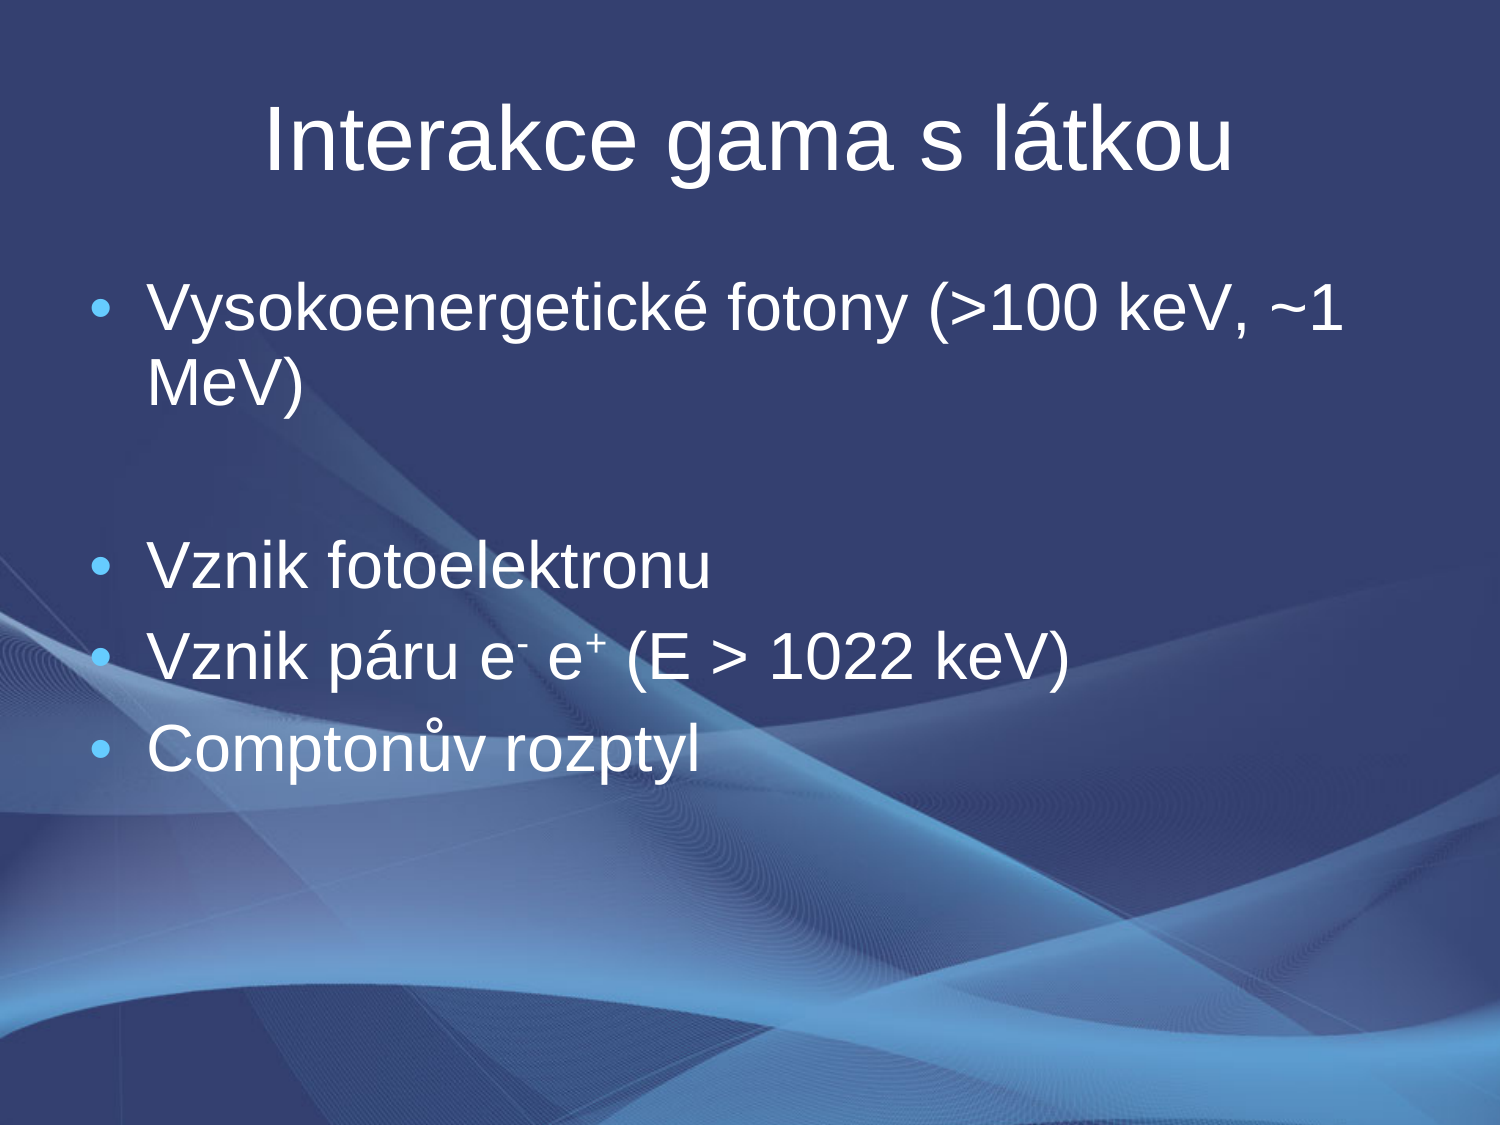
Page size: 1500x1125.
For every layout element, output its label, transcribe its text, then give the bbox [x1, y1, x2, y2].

picture [0, 0, 1500, 1125]
title Interakce gama s látkou [75, 45, 1426, 233]
list Vysokoenergetické fotony (>100 keV, ~1 MeV) Vznik fotoelektronu Vznik páru e- e+ (E > 1022 keV) Comptonův rozptyl [75, 262, 1426, 870]
